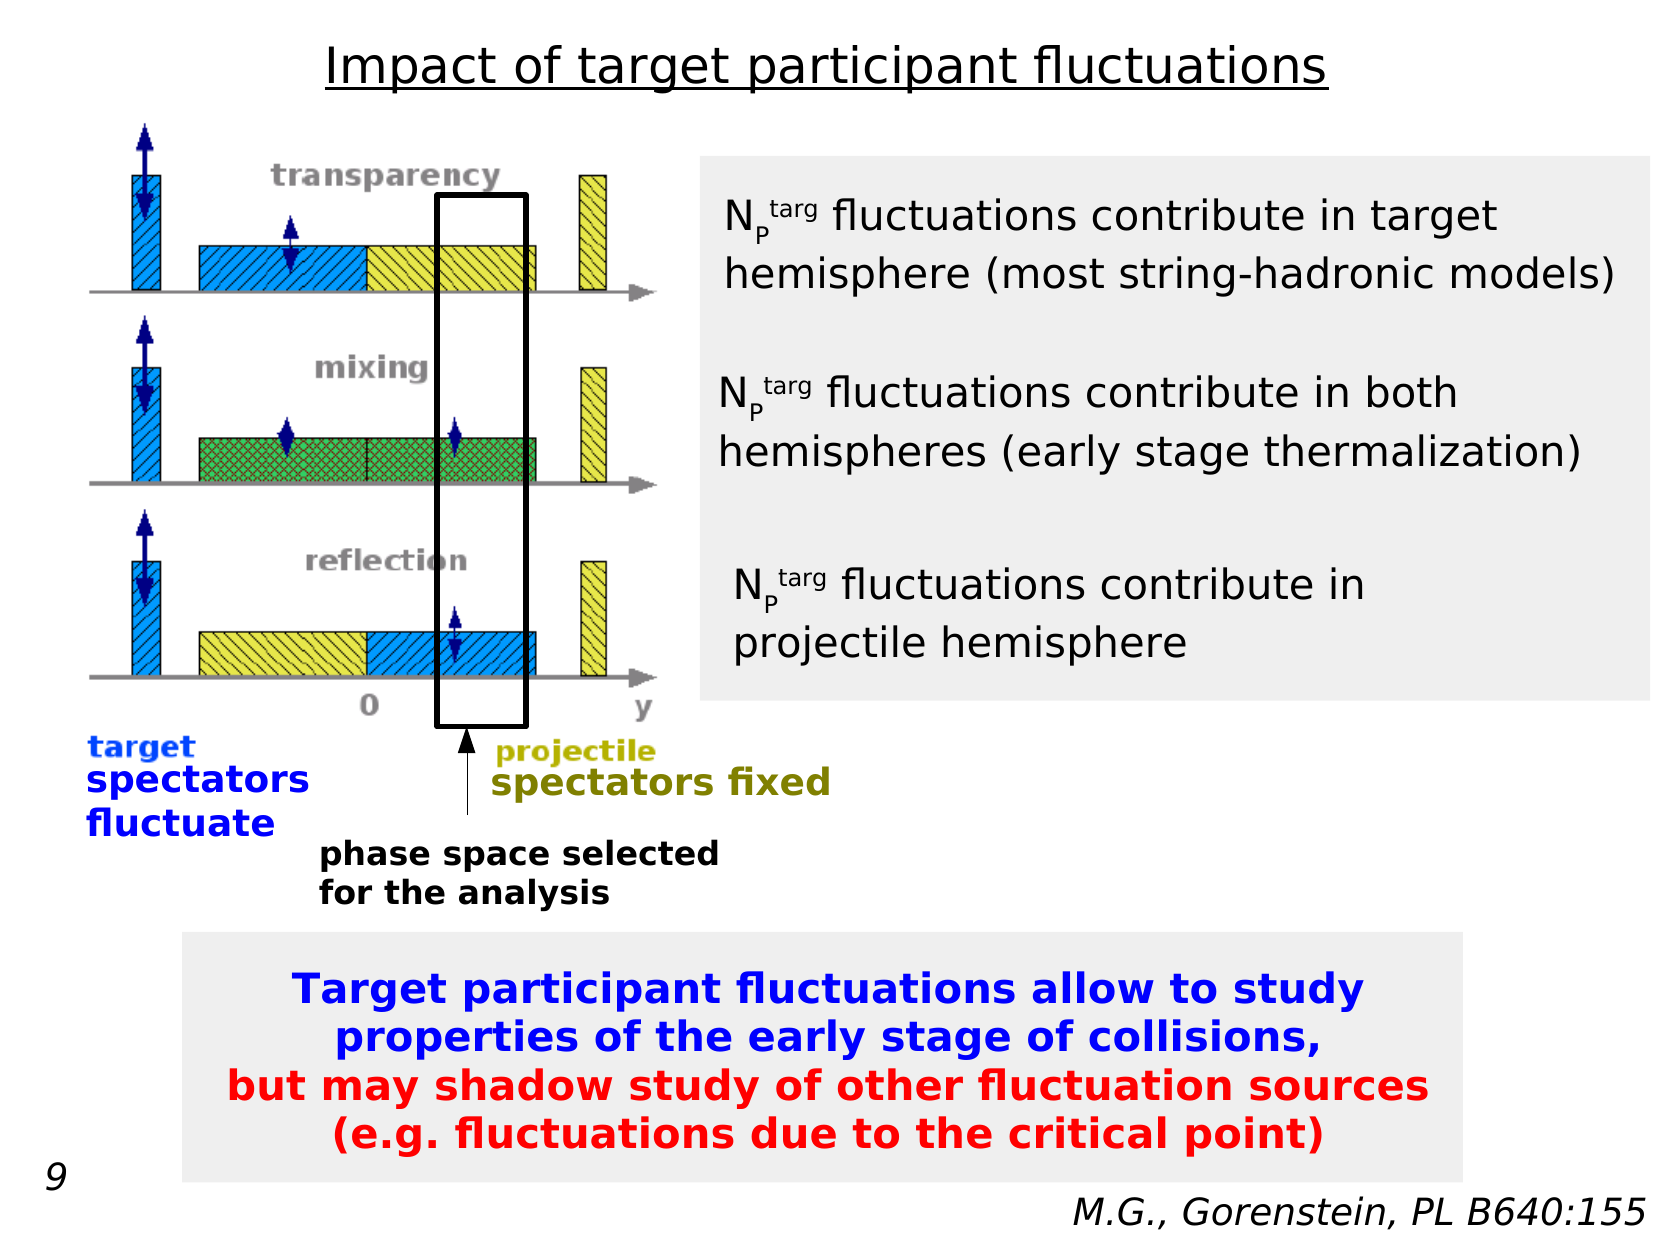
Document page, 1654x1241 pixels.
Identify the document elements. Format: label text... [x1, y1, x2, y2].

text_box NPtarg fluctuations contribute in projectile hemisphere [732, 561, 1518, 668]
text_box NPtarg fluctuations contribute in target hemisphere (most string-hadronic models) [723, 192, 1628, 299]
text_box [699, 155, 1651, 701]
text_box [182, 931, 1463, 1183]
picture [52, 111, 676, 794]
text_box spectators fixed [490, 761, 834, 805]
text_box phase space selected for the analysis [319, 835, 722, 913]
text_box M.G., Gorenstein, PL B640:155 [1072, 1191, 1649, 1235]
text_box Impact of target participant fluctuations [324, 37, 1329, 113]
text_box spectators fluctuate [85, 758, 324, 846]
text_box Target participant fluctuations allow to study properties of the early stage of collisions, but may shadow study of other fluctuation sources (e.g. fluctuations due to the critical point) [226, 964, 1433, 1159]
picture [440, 198, 523, 724]
text_box NPtarg fluctuations contribute in both hemispheres (early stage thermalization) [717, 369, 1592, 476]
